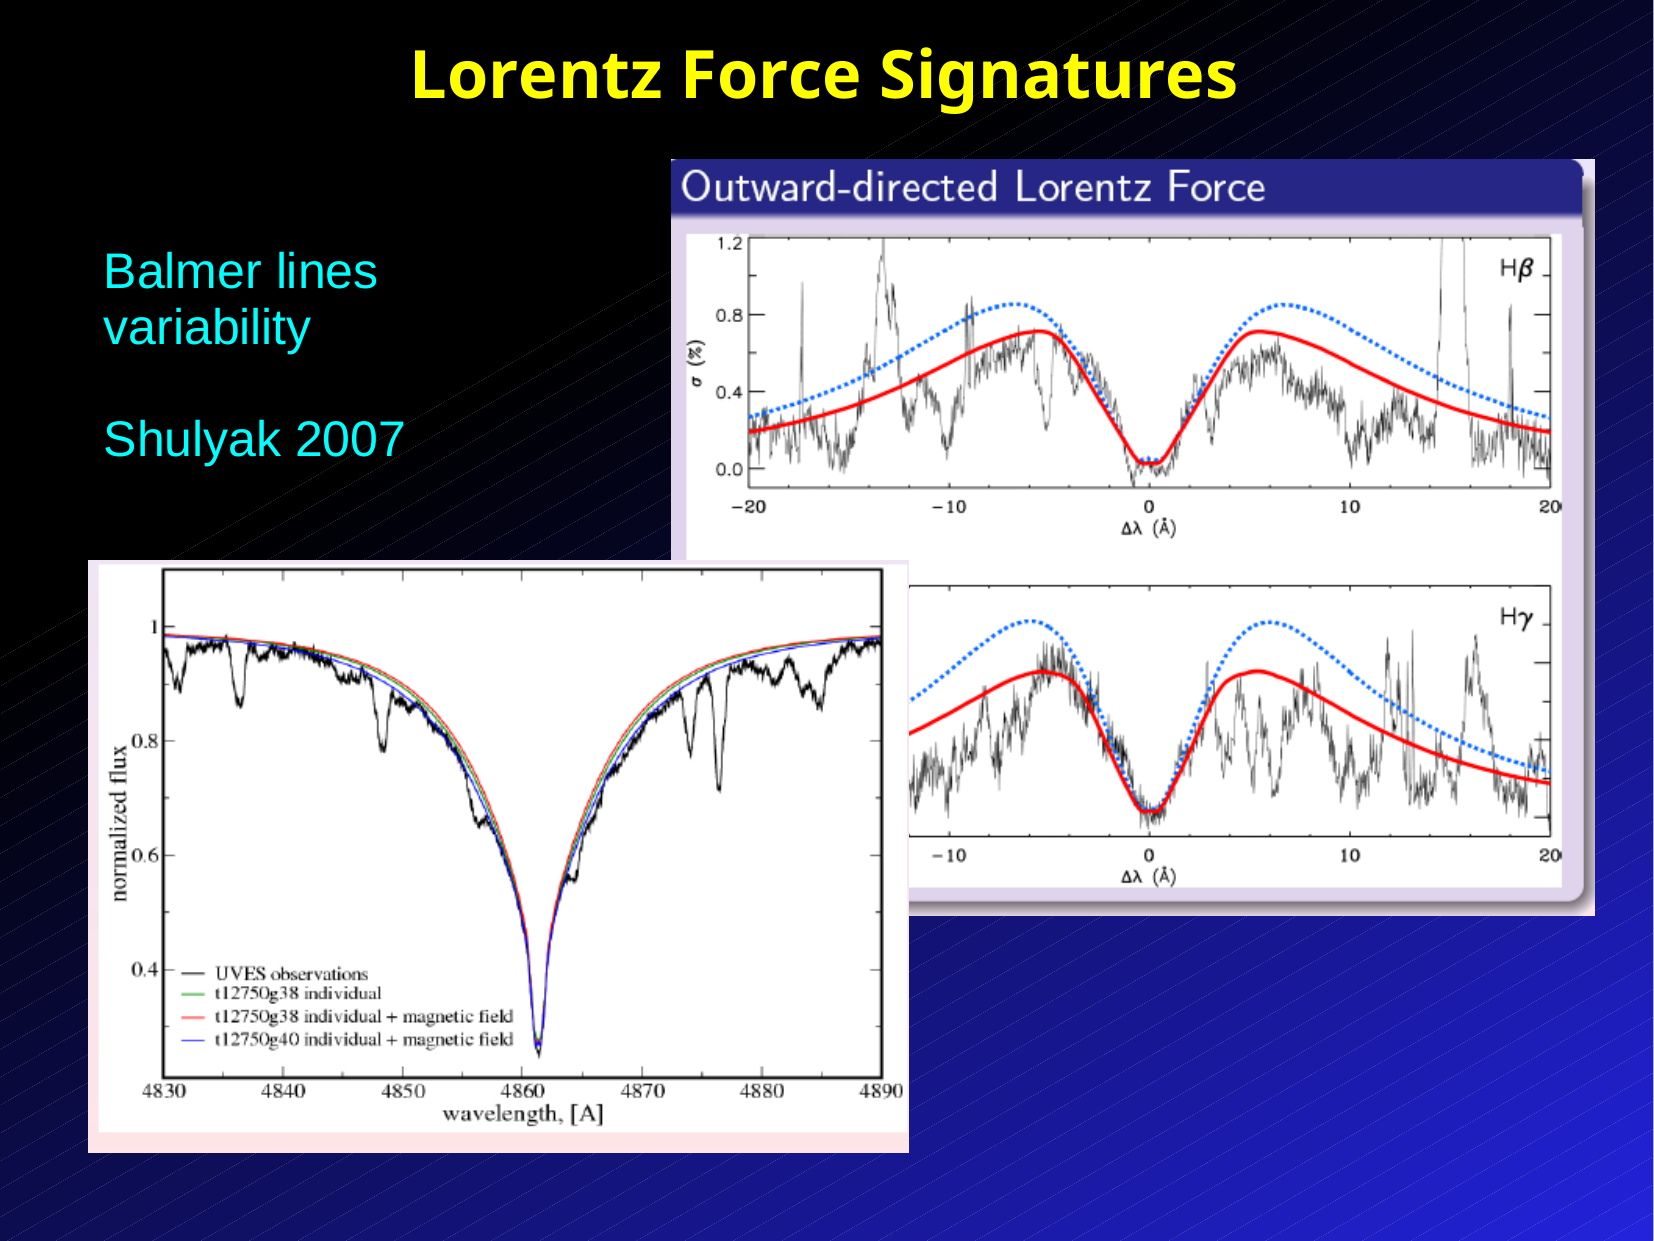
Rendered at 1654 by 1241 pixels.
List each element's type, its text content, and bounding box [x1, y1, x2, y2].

text_box Balmer lines variability Shulyak 2007 [89, 236, 532, 484]
picture [88, 159, 1595, 1153]
title Lorentz Force Signatures [88, 27, 1577, 119]
